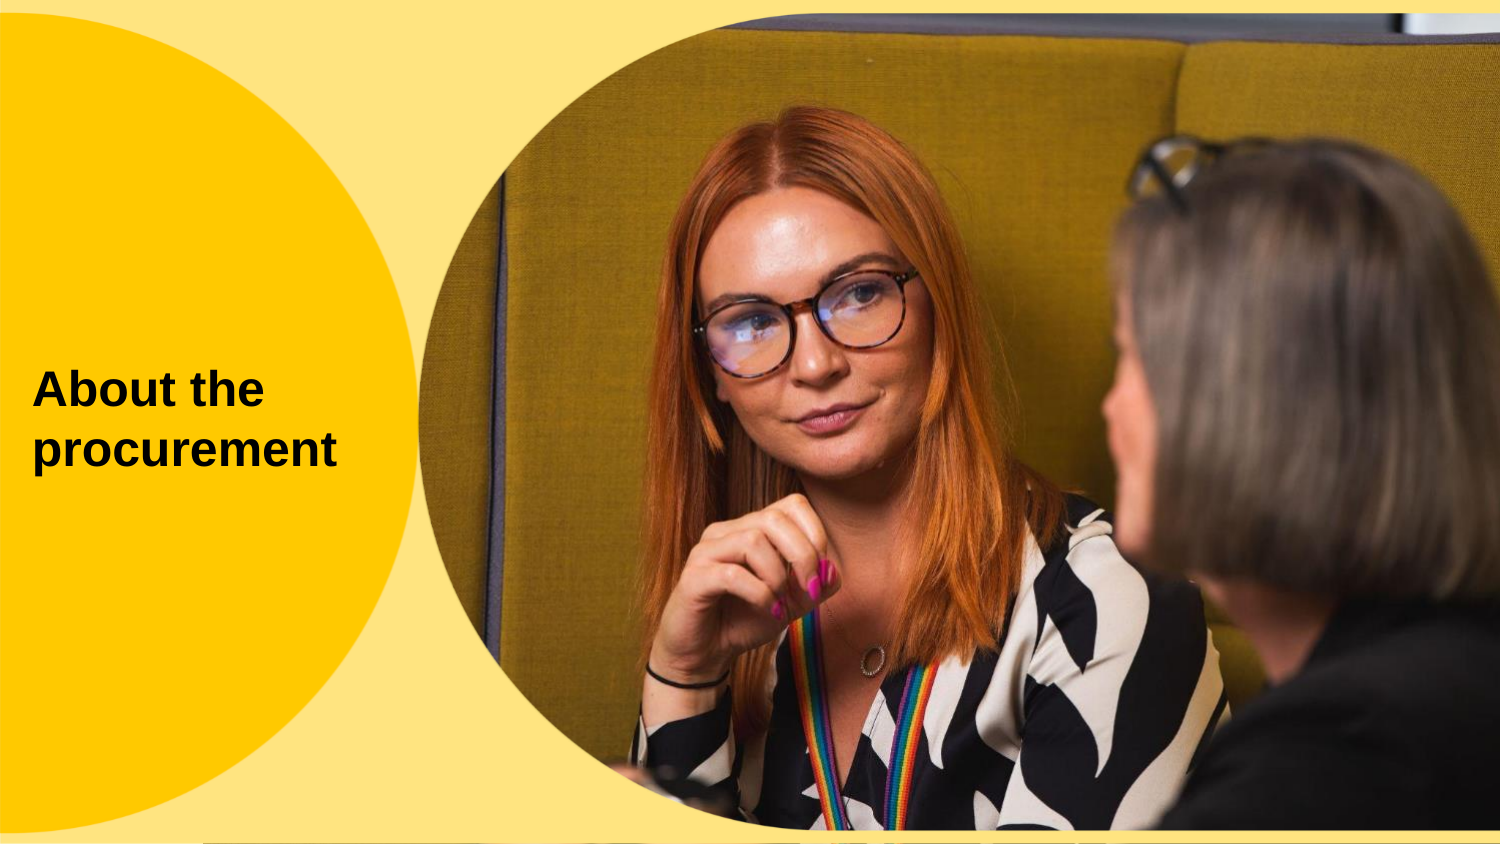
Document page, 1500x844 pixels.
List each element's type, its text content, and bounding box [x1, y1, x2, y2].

title About the procurement [31, 304, 399, 530]
